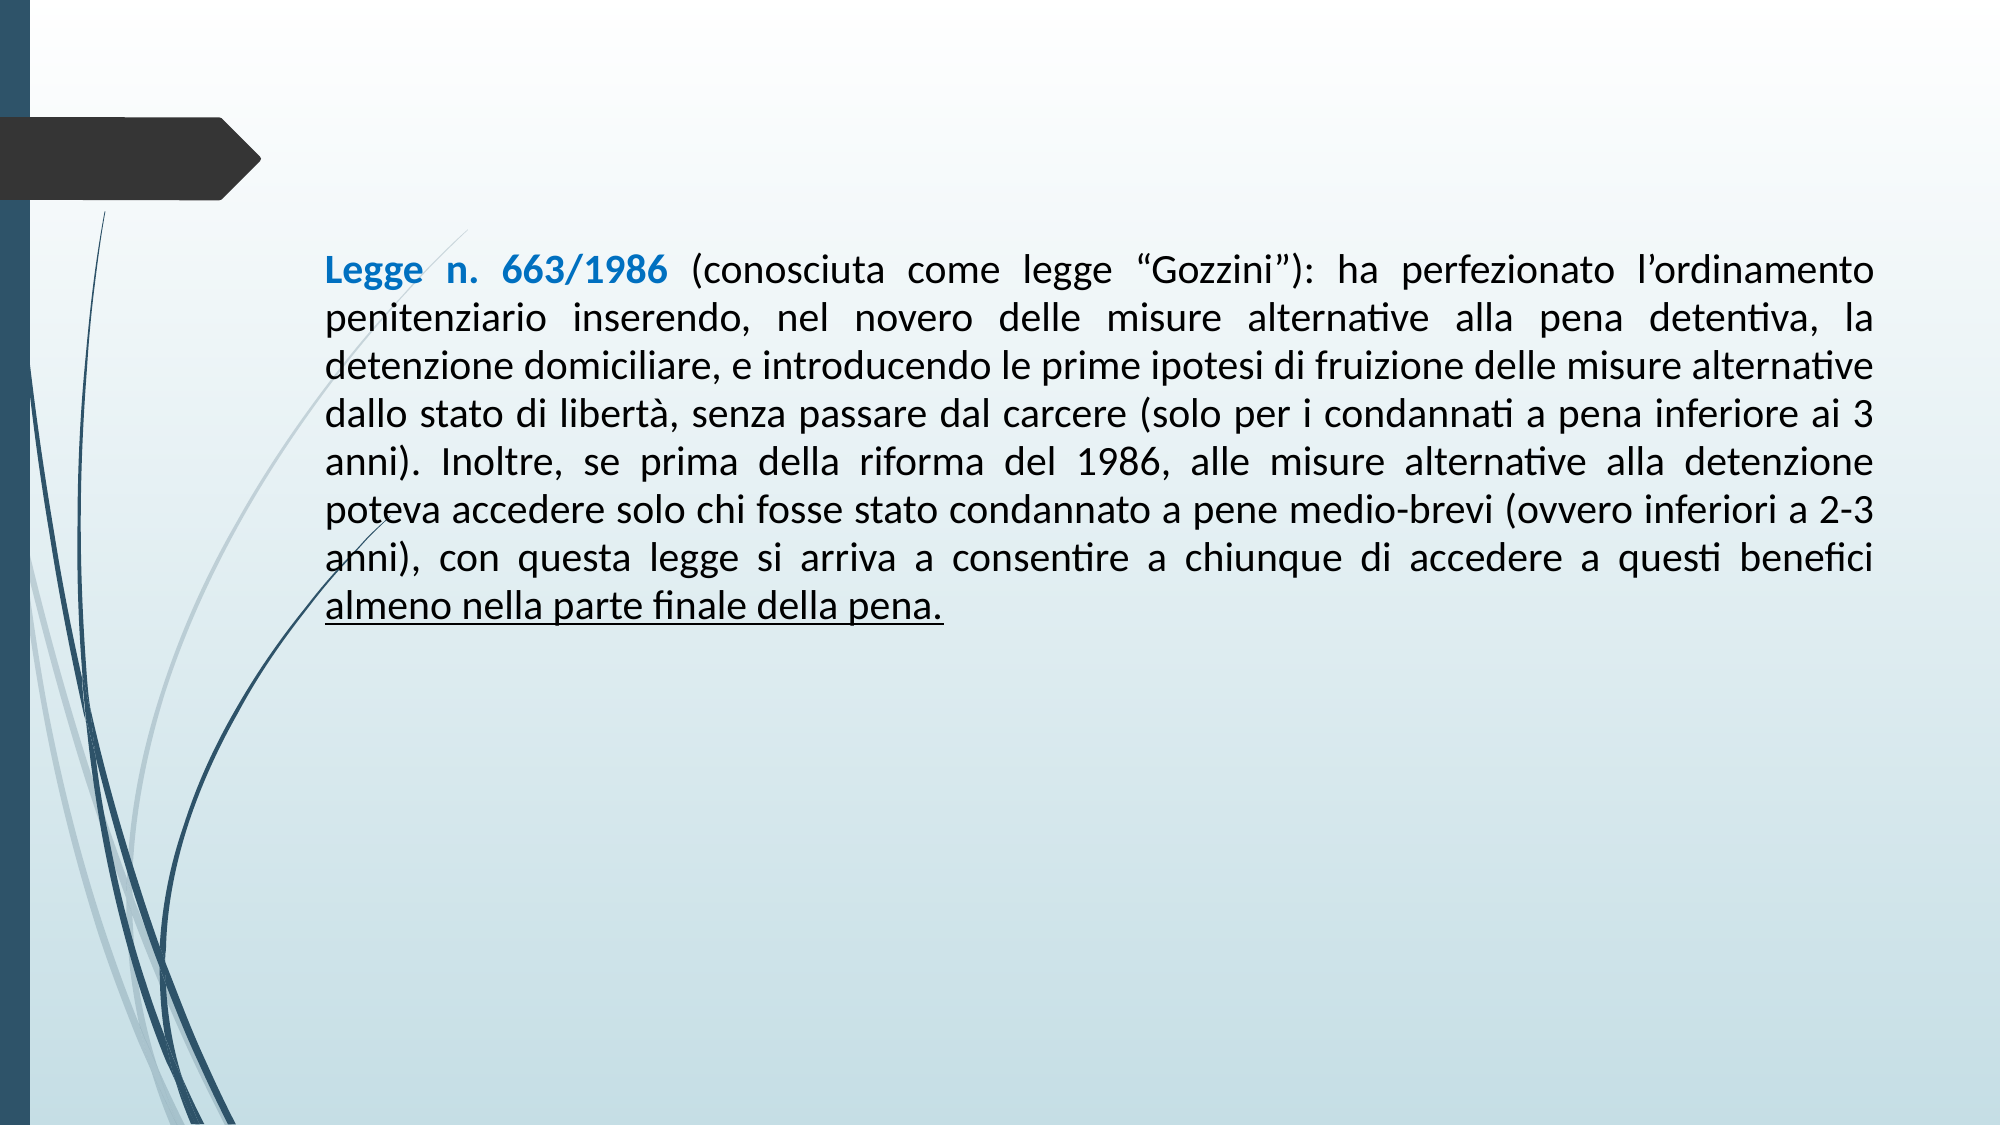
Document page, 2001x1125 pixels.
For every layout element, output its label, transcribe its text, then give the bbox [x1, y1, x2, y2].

list Legge n. 663/1986 (conosciuta come legge “Gozzini”): ha perfezionato l’ordinamento penitenziario inserendo, nel novero delle misure alternative alla pena detentiva, la detenzione domiciliare, e introducendo le prime ipotesi di fruizione delle misure alternative dallo stato di libertà, senza passare dal carcere (solo per i condannati a pena inferiore ai 3 anni). Inoltre, se prima della riforma del 1986, alle misure alternative alla detenzione poteva accedere solo chi fosse stato condannato a pene medio-brevi (ovvero inferiori a 2-3 anni), con questa legge si arriva a consentire a chiunque di accedere a questi benefici almeno nella parte finale della pena. [309, 238, 1891, 1004]
